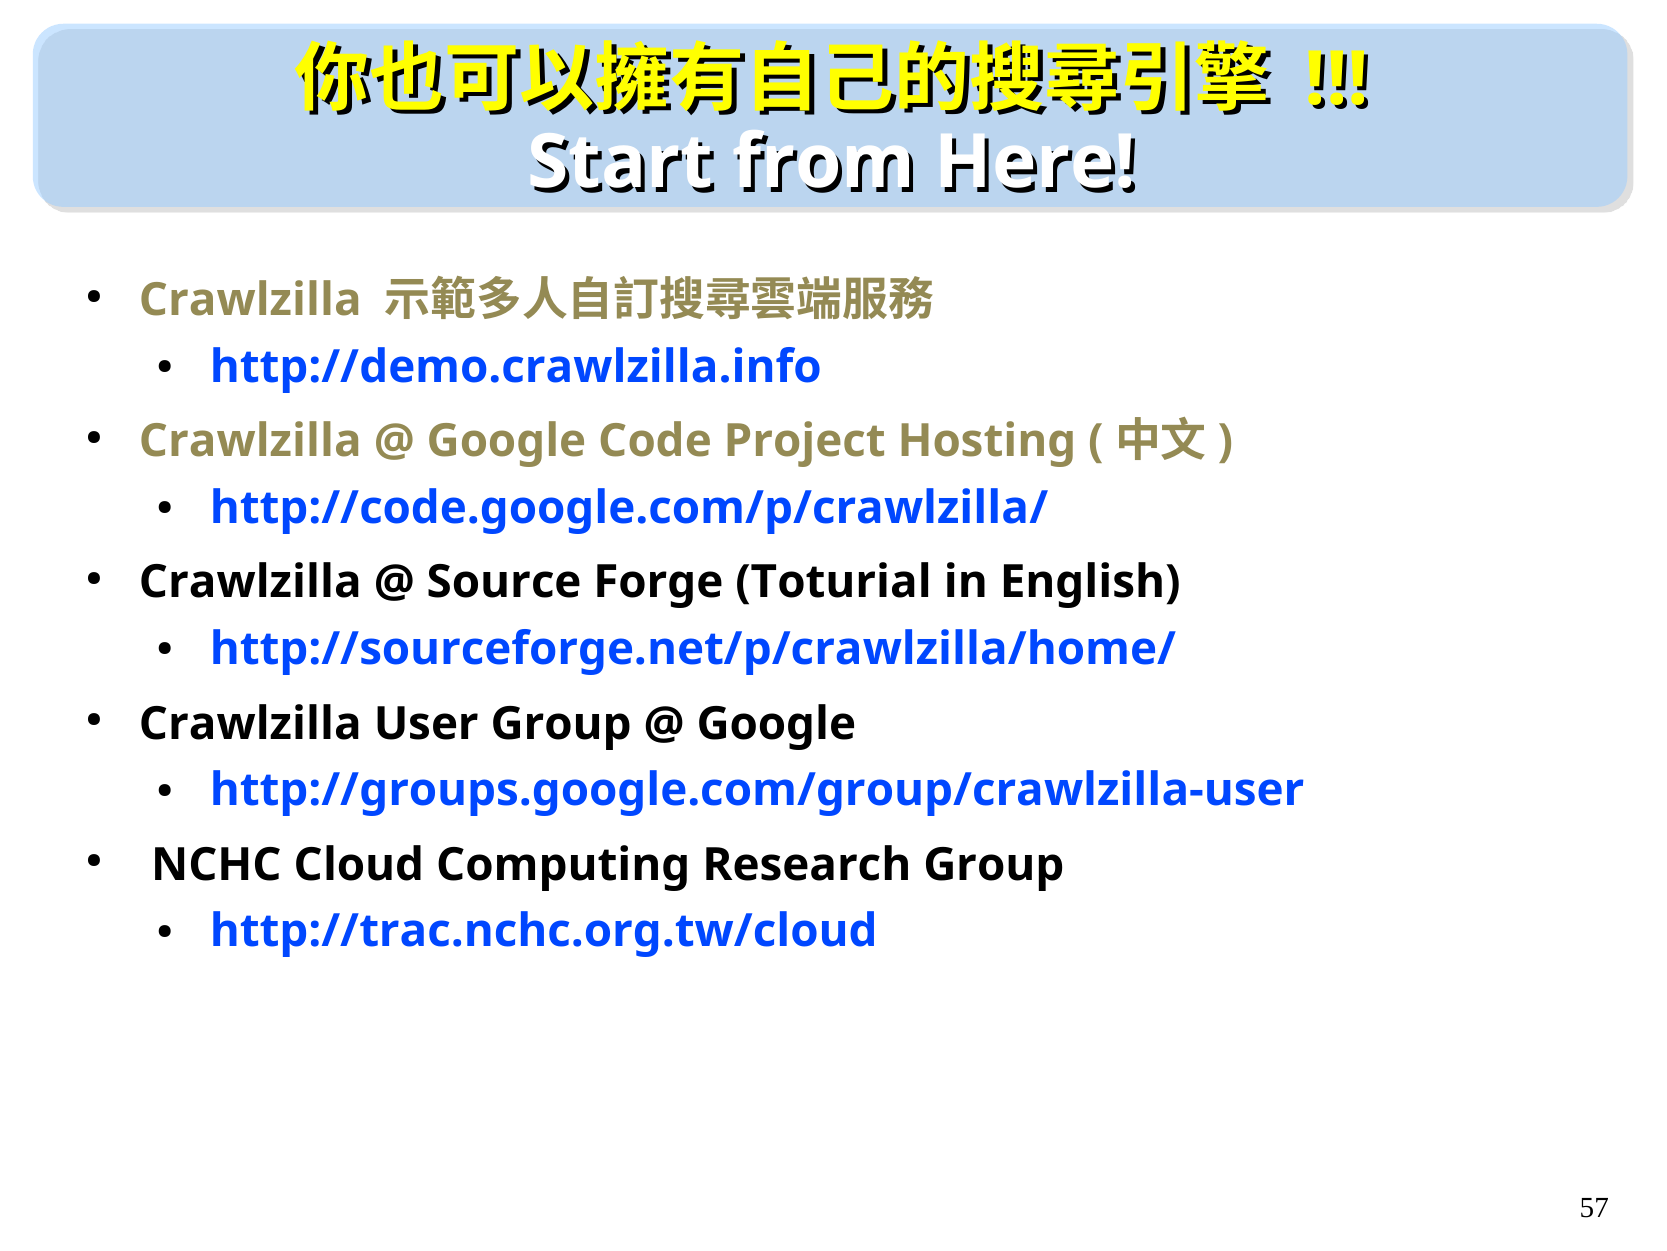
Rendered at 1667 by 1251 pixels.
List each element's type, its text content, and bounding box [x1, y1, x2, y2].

text_box [32, 23, 1628, 207]
title 你也可以擁有自己的搜尋引擎 !!! Start from Here! [77, 27, 1587, 215]
text_box Crawlzilla 示範多人自訂搜尋雲端服務 http://demo.crawlzilla.info Crawlzilla @ Google Code Project Hosting (中文) http://code.google.com/p/crawlzilla/ Crawlzilla @ Source Forge (Toturial in English) http://sourceforge.net/p/crawlzilla/home/ Crawlzilla User Group @ Google http://groups.google.com/group/crawlzilla-user NCHC Cloud Computing Research Group http://trac.nchc.org.tw/cloud [53, 262, 1625, 1182]
